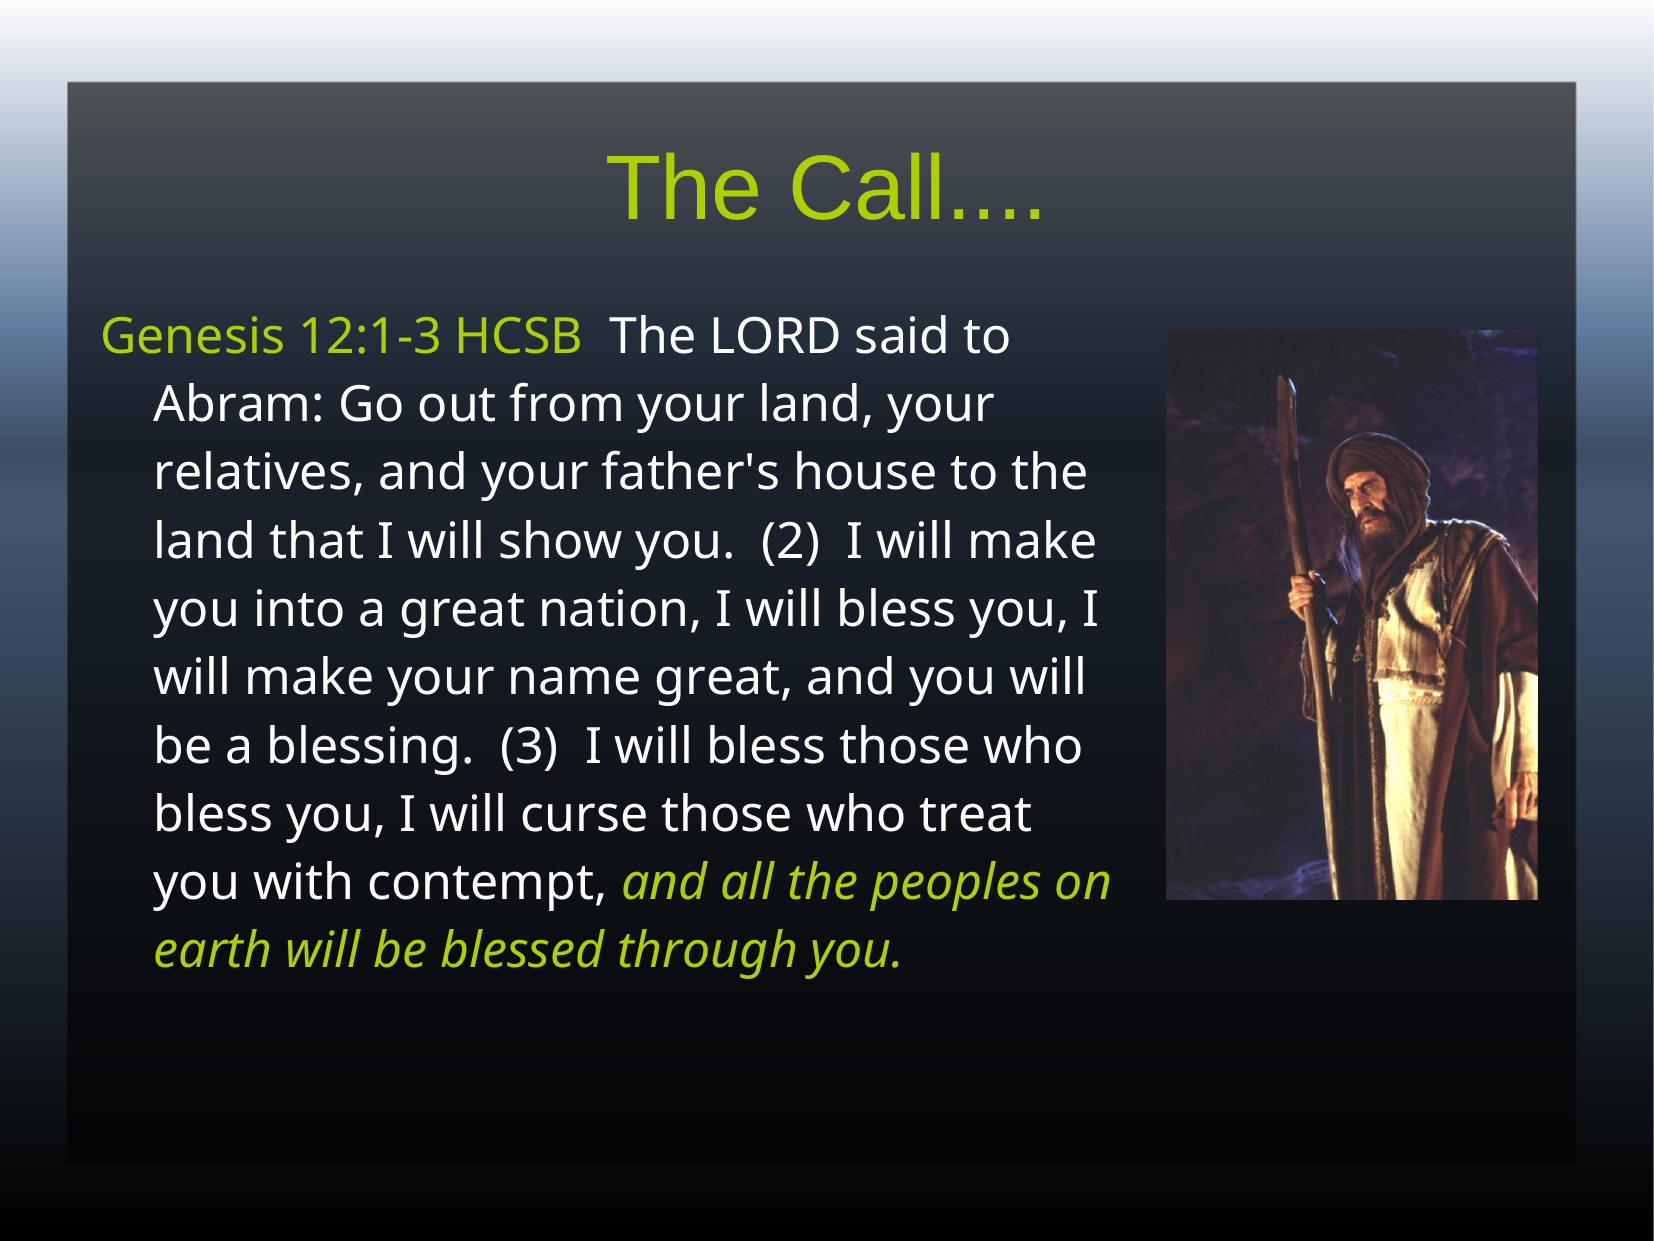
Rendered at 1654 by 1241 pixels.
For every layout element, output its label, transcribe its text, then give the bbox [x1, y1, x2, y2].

picture [0, 0, 1654, 1241]
title The Call.... [82, 84, 1571, 292]
list Genesis 12:1-3 HCSB The LORD said to Abram: Go out from your land, your relatives, and your father's house to the land that I will show you. (2) I will make you into a great nation, I will bless you, I will make your name great, and you will be a blessing. (3) I will bless those who bless you, I will curse those who treat you with contempt, and all the peoples on earth will be blessed through you. [82, 300, 1126, 1114]
